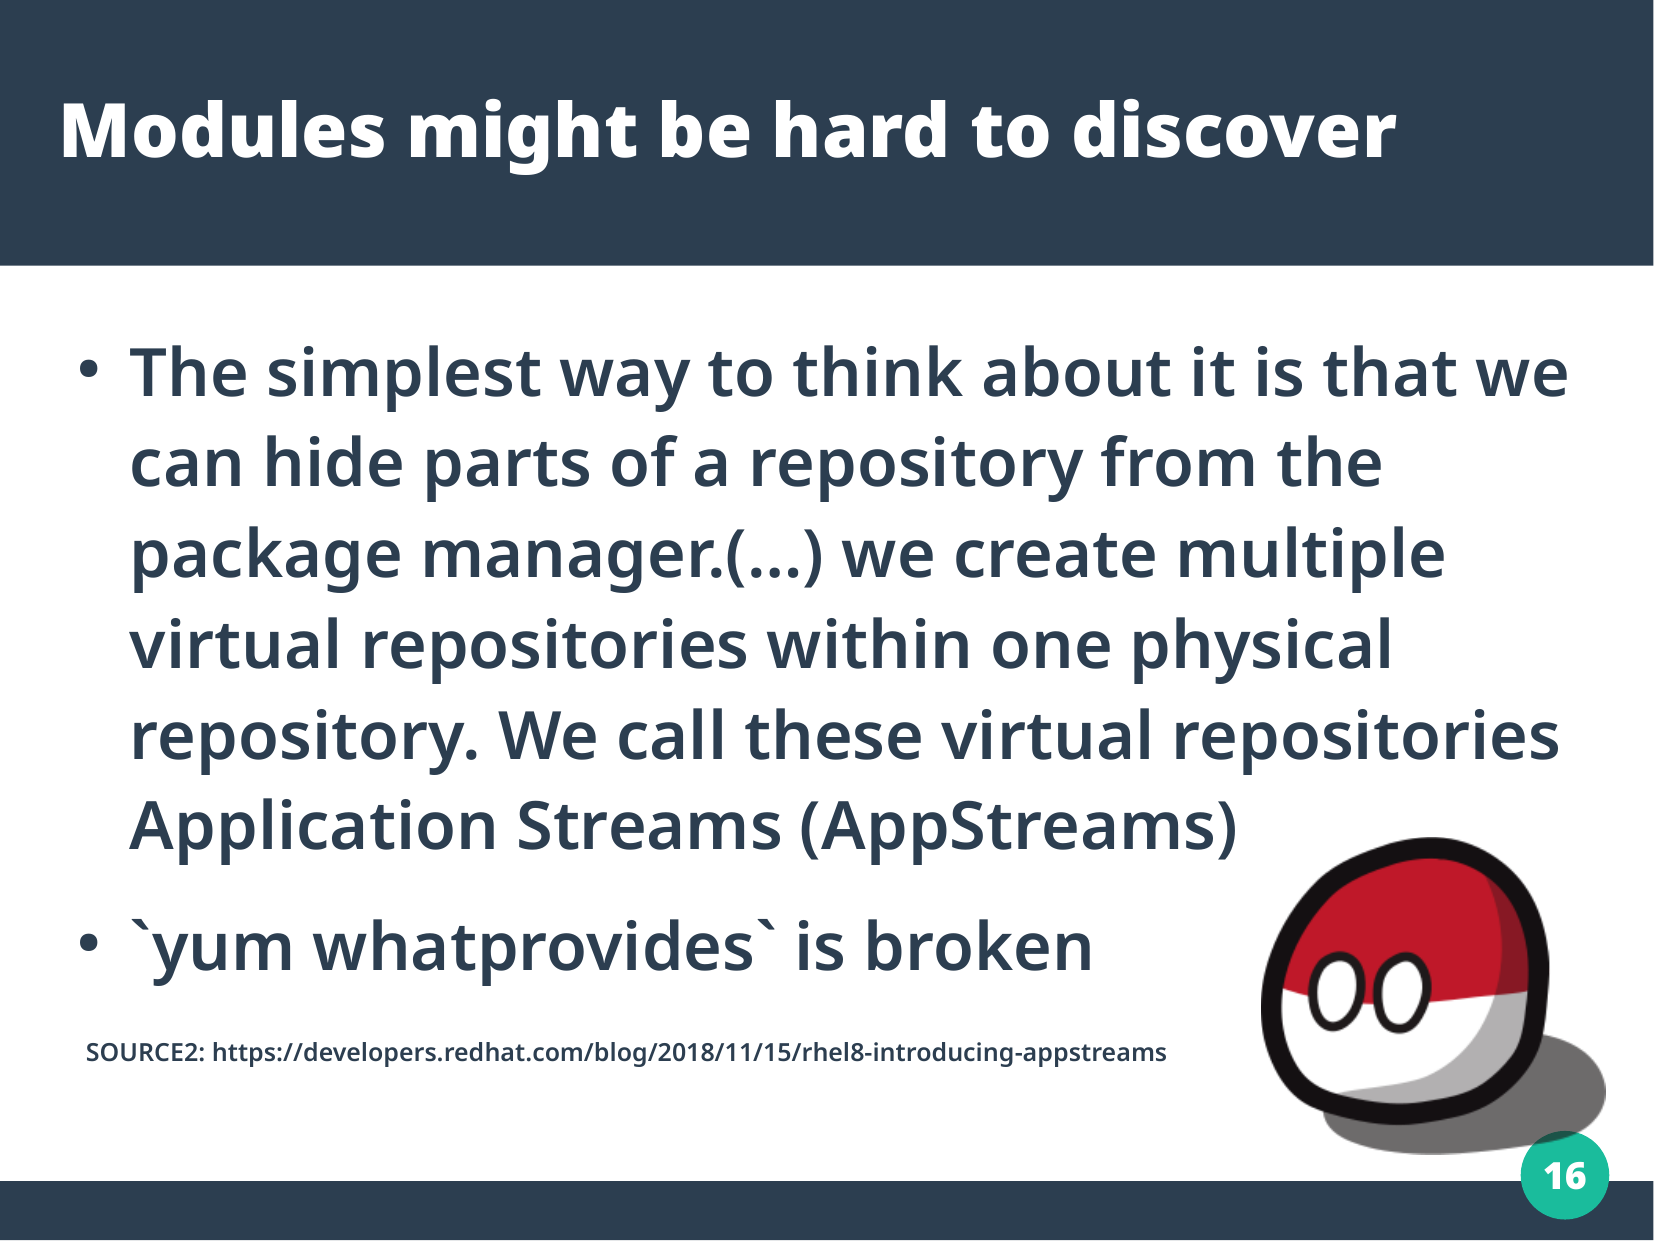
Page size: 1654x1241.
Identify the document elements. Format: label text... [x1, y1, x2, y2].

picture [1261, 837, 1606, 1156]
list The simplest way to think about it is that we can hide parts of a repository from the package manager.(…) we create multiple virtual repositories within one physical repository. We call these virtual repositories Application Streams (AppStreams) `yum whatprovides` is broken [59, 324, 1595, 1152]
title Modules might be hard to discover [59, 49, 1595, 207]
list SOURCE2: https://developers.redhat.com/blog/2018/11/15/rhel8-introducing-appstreams [15, 1035, 1246, 1219]
